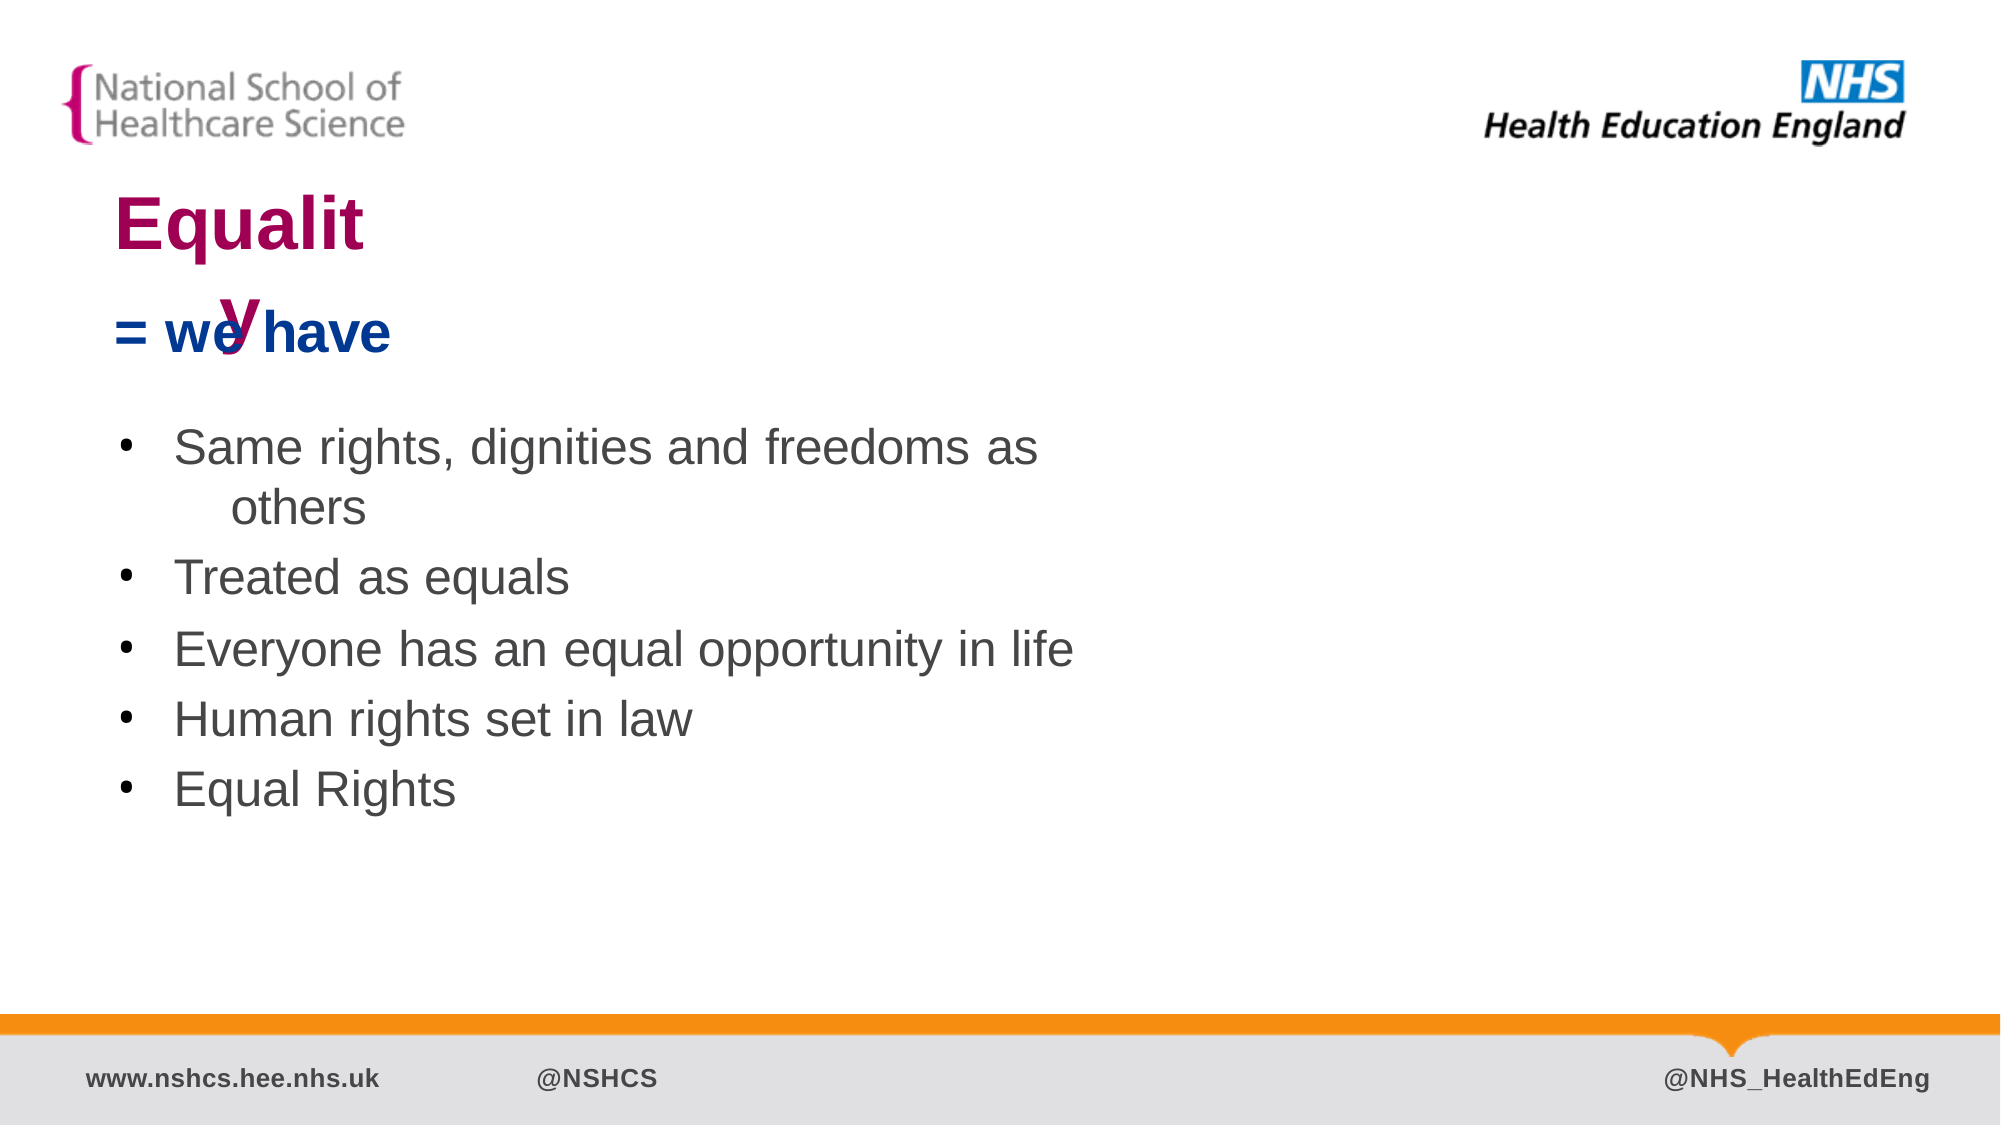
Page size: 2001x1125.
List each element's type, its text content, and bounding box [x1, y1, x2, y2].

text_box @NHS_HealthEdEng [1661, 1058, 1934, 1095]
text_box = we have Same rights, dignities and freedoms as others Treated as equals Everyone has an equal opportunity in life Human rights set in law Equal Rights [113, 292, 1189, 759]
text_box @NSHCS [534, 1058, 662, 1095]
text_box www.nshcs.hee.nhs.uk [83, 1058, 385, 1095]
title Equality [113, 172, 406, 267]
